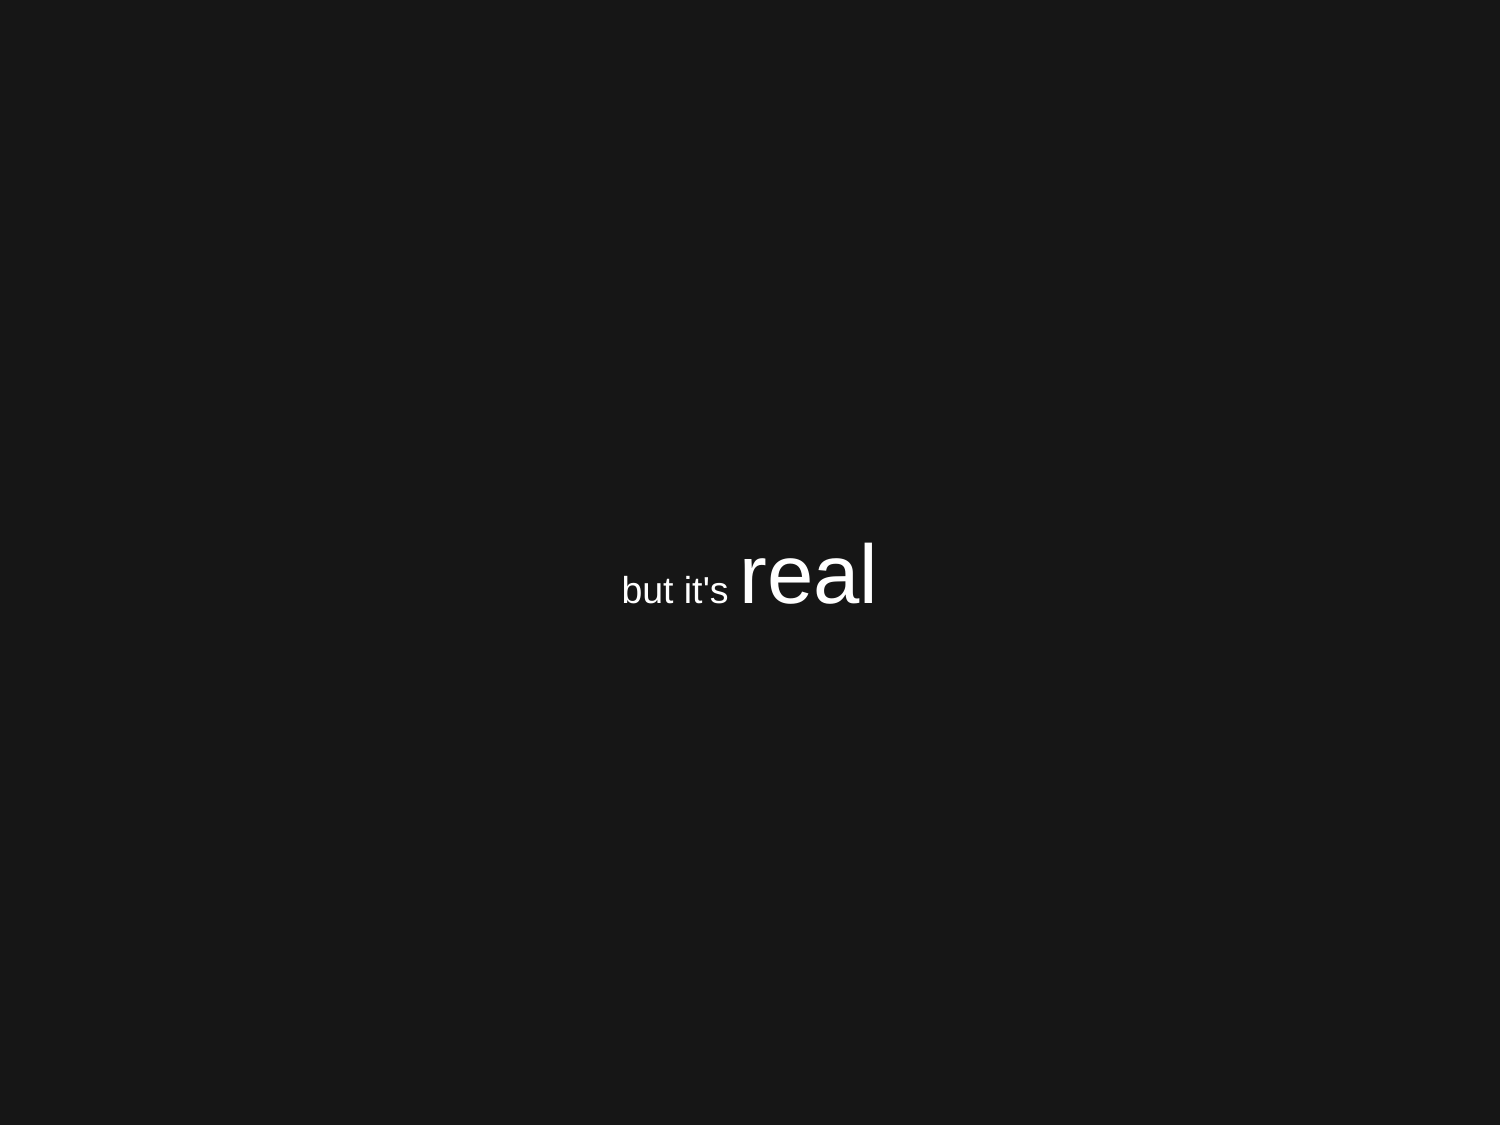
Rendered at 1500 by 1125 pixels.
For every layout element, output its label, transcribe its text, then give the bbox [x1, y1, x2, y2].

text_box but it's real [0, 512, 1500, 628]
